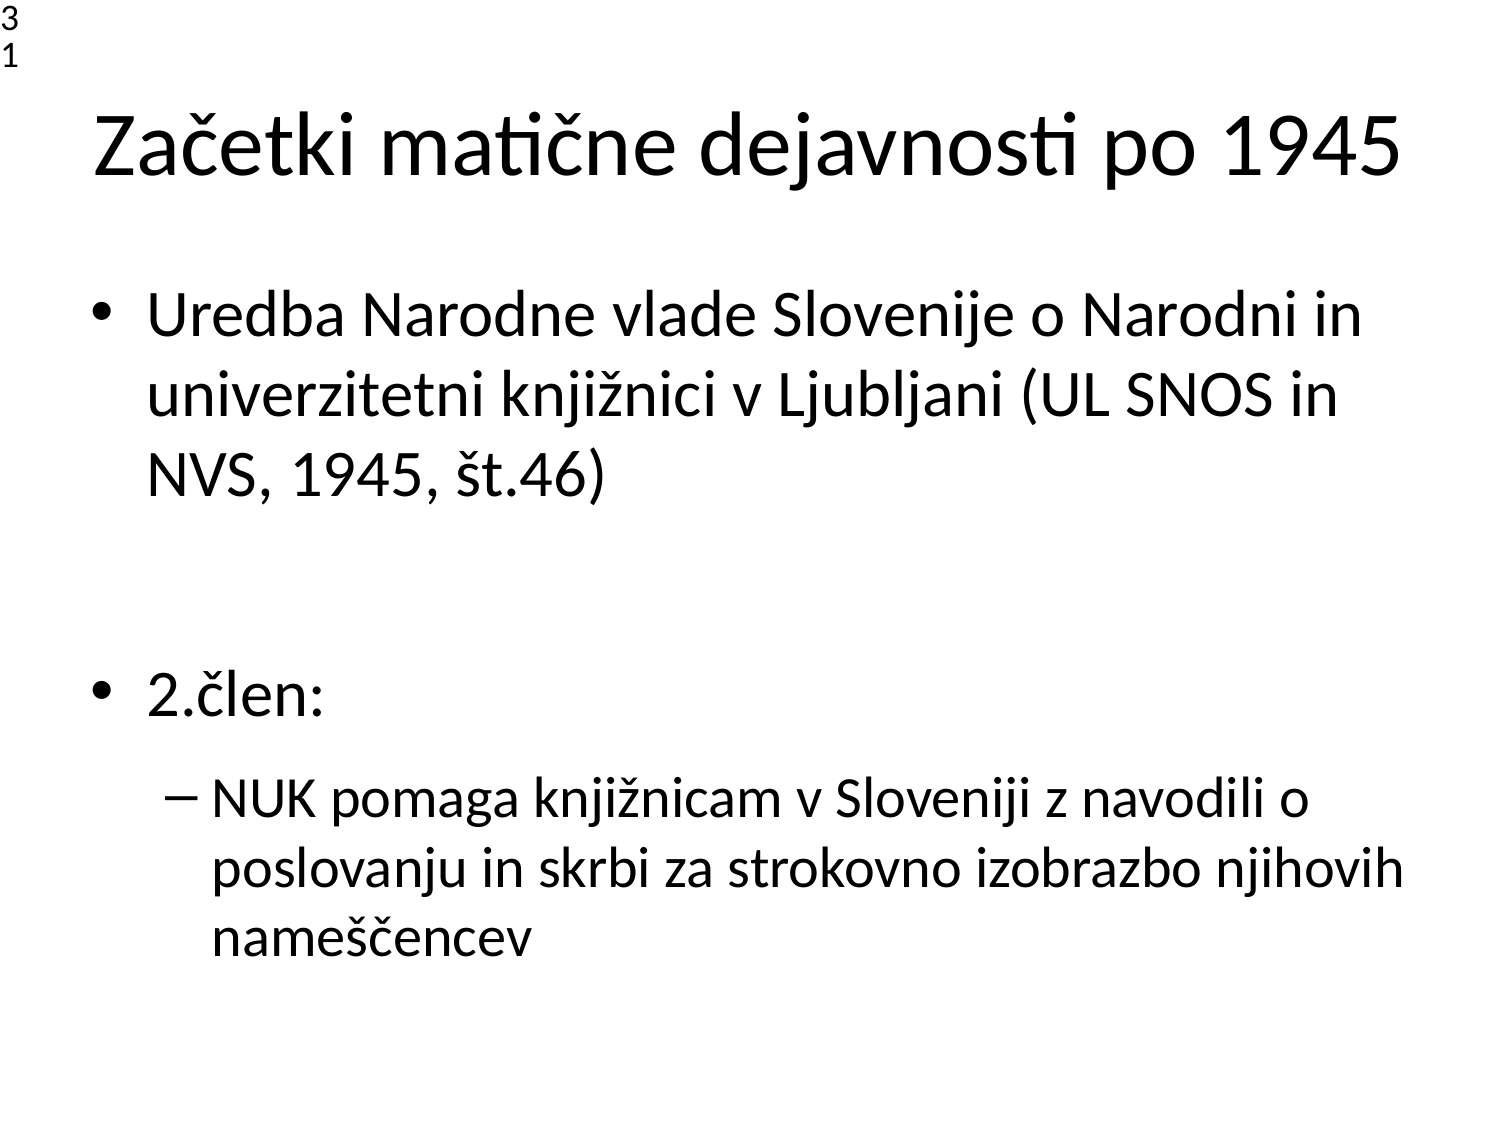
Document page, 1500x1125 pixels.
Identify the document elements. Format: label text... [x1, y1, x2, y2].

title Začetki matične dejavnosti po 1945 [75, 45, 1425, 233]
list Uredba Narodne vlade Slovenije o Narodni in univerzitetni knjižnici v Ljubljani (UL SNOS in NVS, 1945, št.46) 2.člen: NUK pomaga knjižnicam v Sloveniji z navodili o poslovanju in skrbi za strokovno izobrazbo njihovih nameščencev [75, 262, 1425, 1005]
